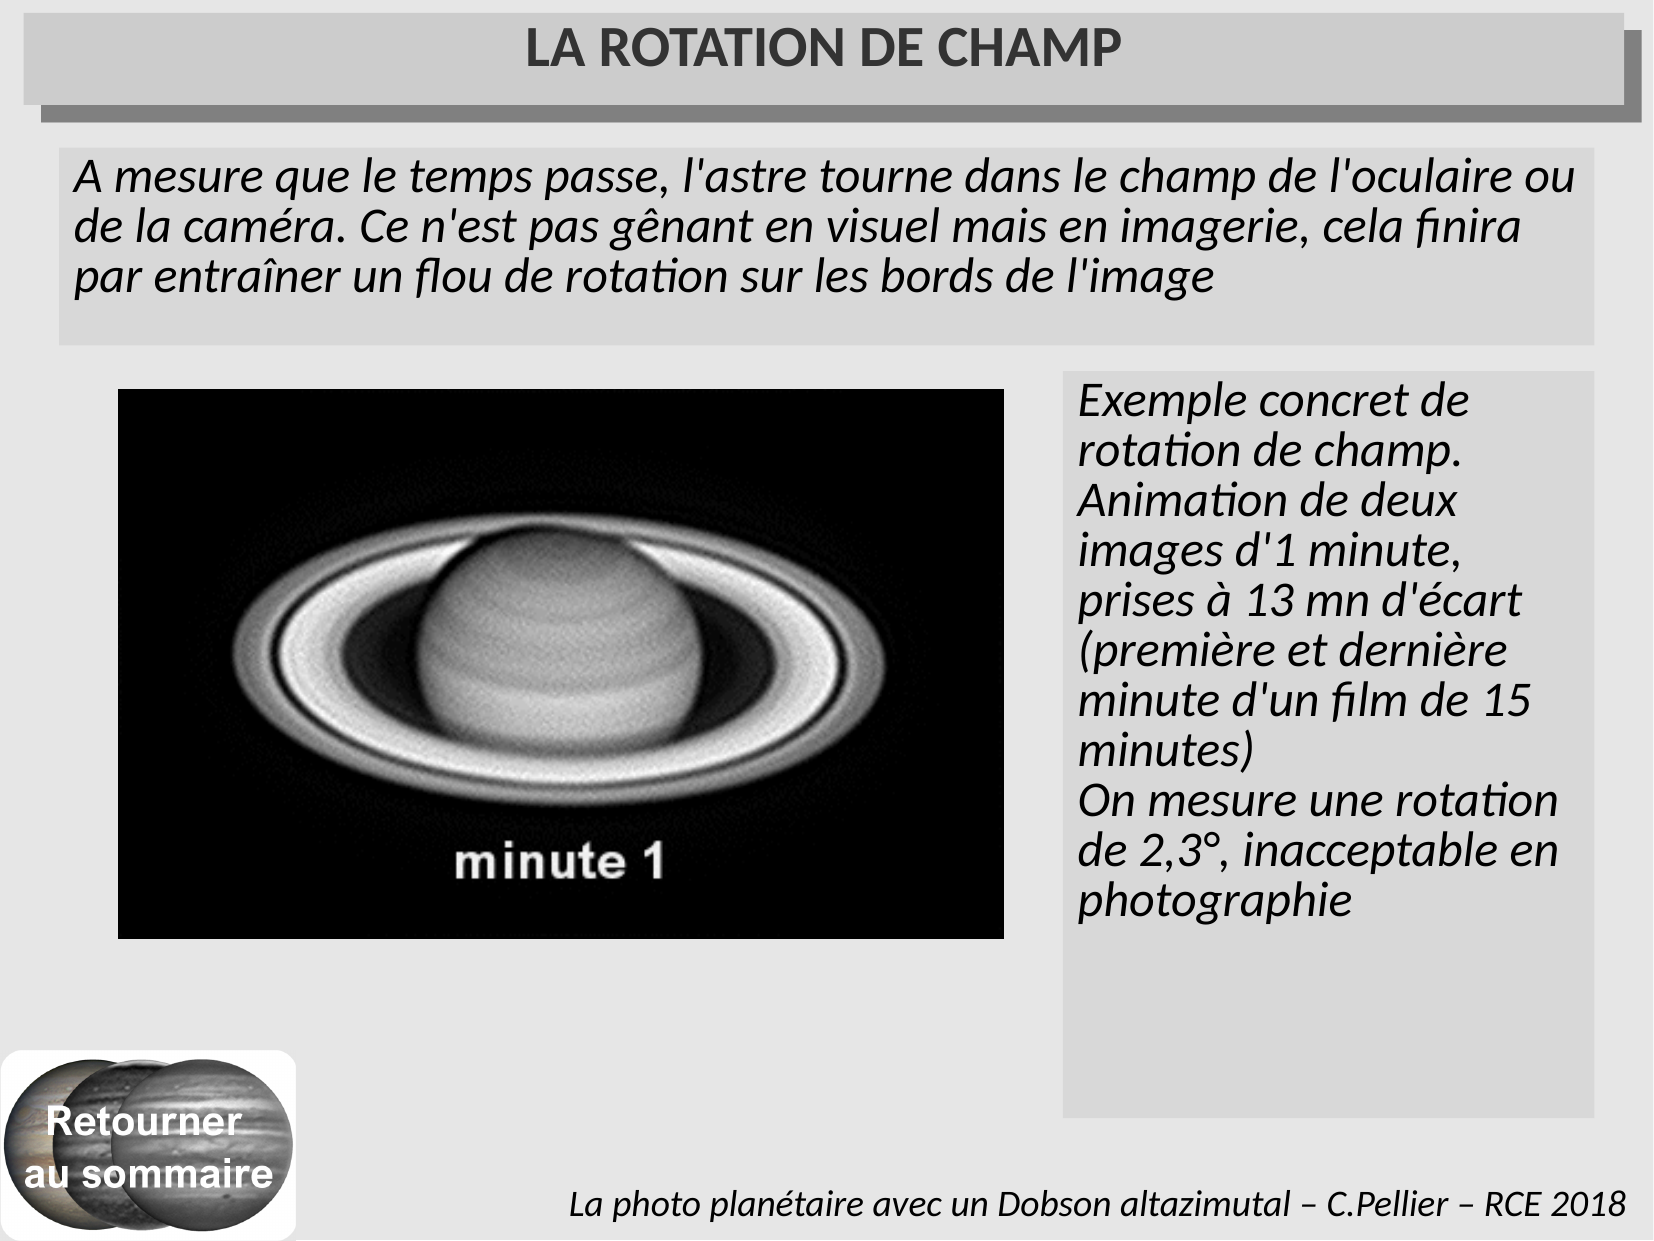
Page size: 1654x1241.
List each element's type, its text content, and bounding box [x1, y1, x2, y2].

picture [0, 1050, 296, 1241]
text_box A mesure que le temps passe, l'astre tourne dans le champ de l'oculaire ou de la caméra. Ce n'est pas gênant en visuel mais en imagerie, cela finira par entraîner un flou de rotation sur les bords de l'image [59, 147, 1595, 346]
text_box La photo planétaire avec un Dobson altazimutal – C.Pellier – RCE 2018 [431, 1181, 1642, 1241]
picture [118, 389, 1004, 939]
text_box Exemple concret de rotation de champ. Animation de deux images d'1 minute, prises à 13 mn d'écart (première et dernière minute d'un film de 15 minutes) On mesure une rotation de 2,3°, inacceptable en photographie [1062, 371, 1595, 1119]
text_box LA ROTATION DE CHAMP [23, 12, 1625, 105]
